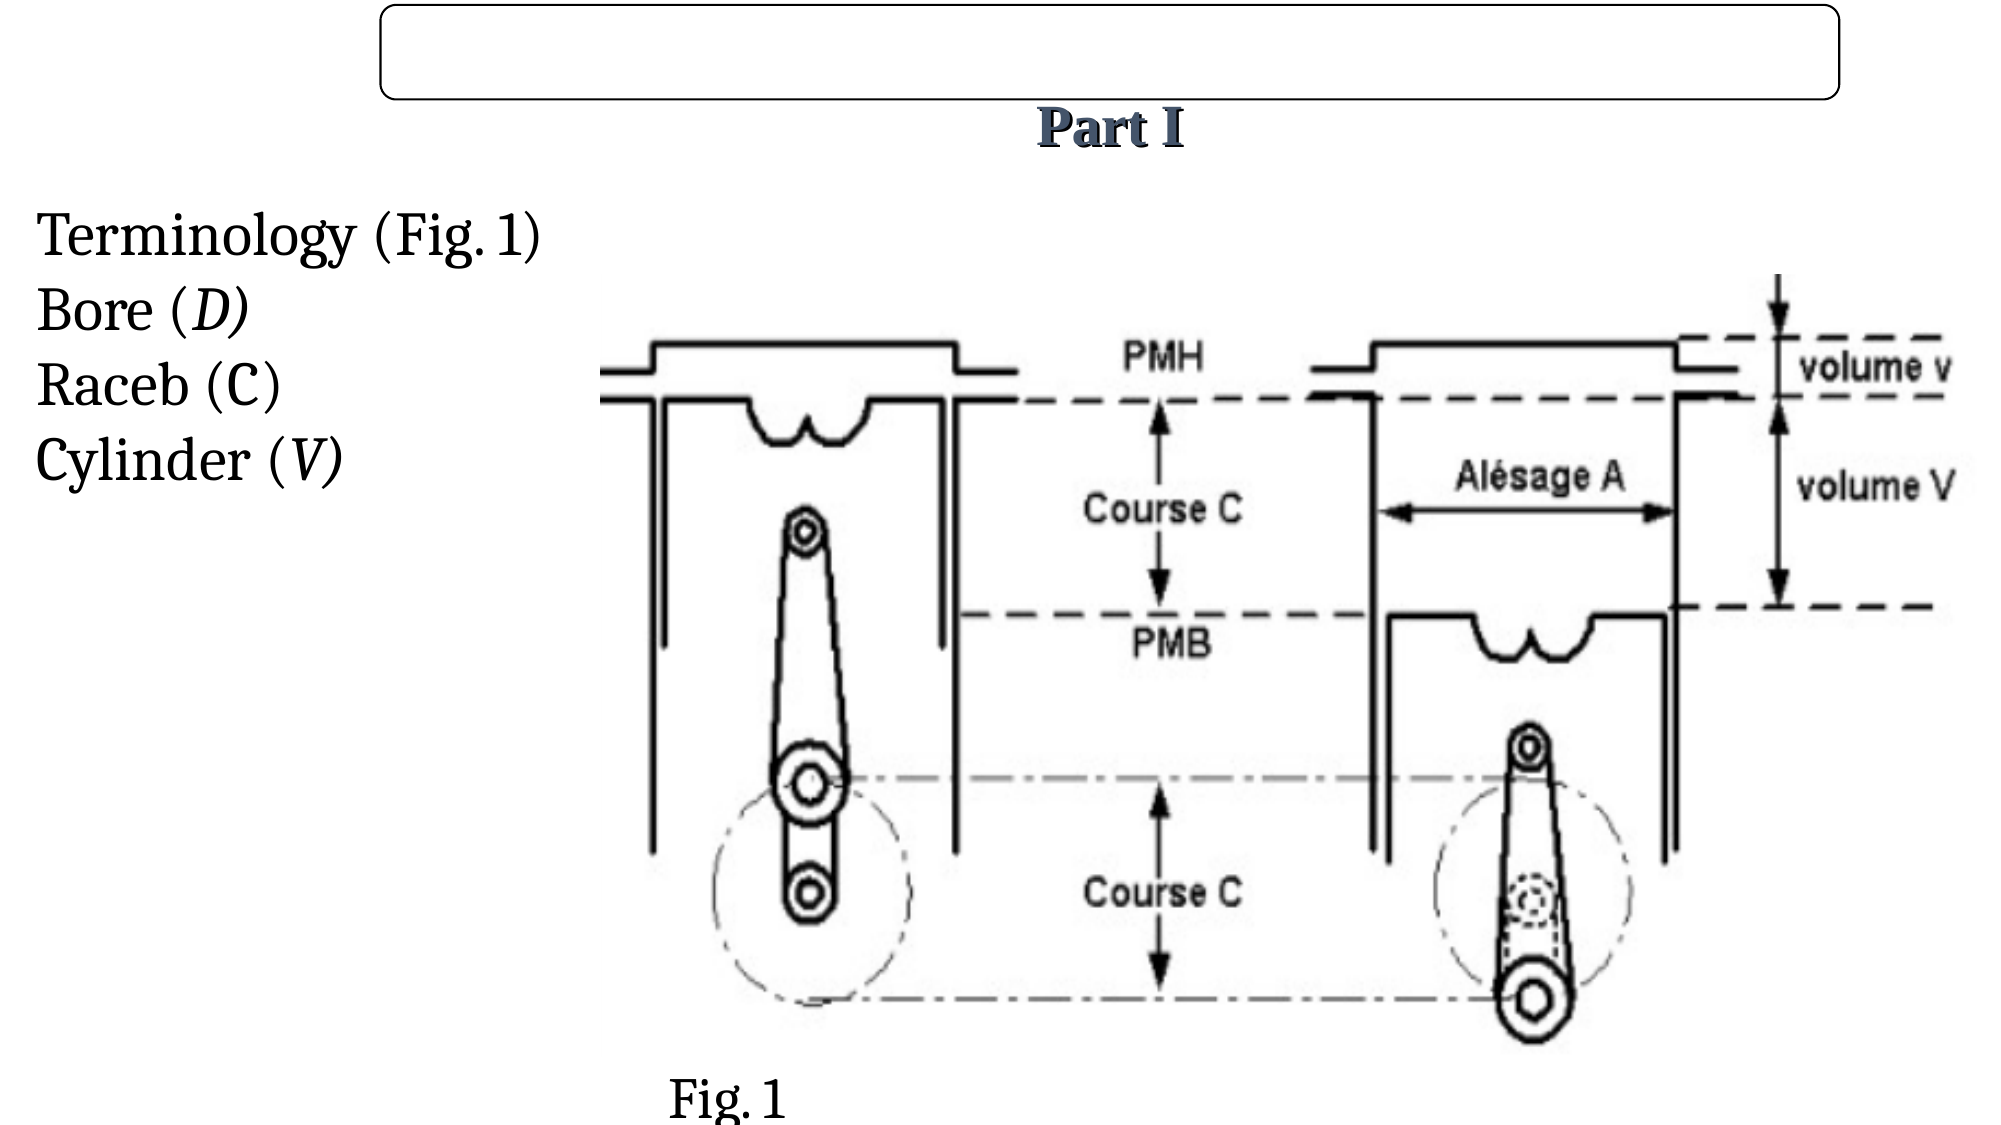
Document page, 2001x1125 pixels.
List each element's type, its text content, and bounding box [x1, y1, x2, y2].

picture [600, 275, 1979, 1057]
text_box Terminology (Fig. 1) Bore (D) Raceb (C) Cylinder (V) [21, 185, 1022, 504]
text_box Fig. 1 [653, 1053, 1654, 1125]
text_box Part I [380, 4, 1840, 100]
